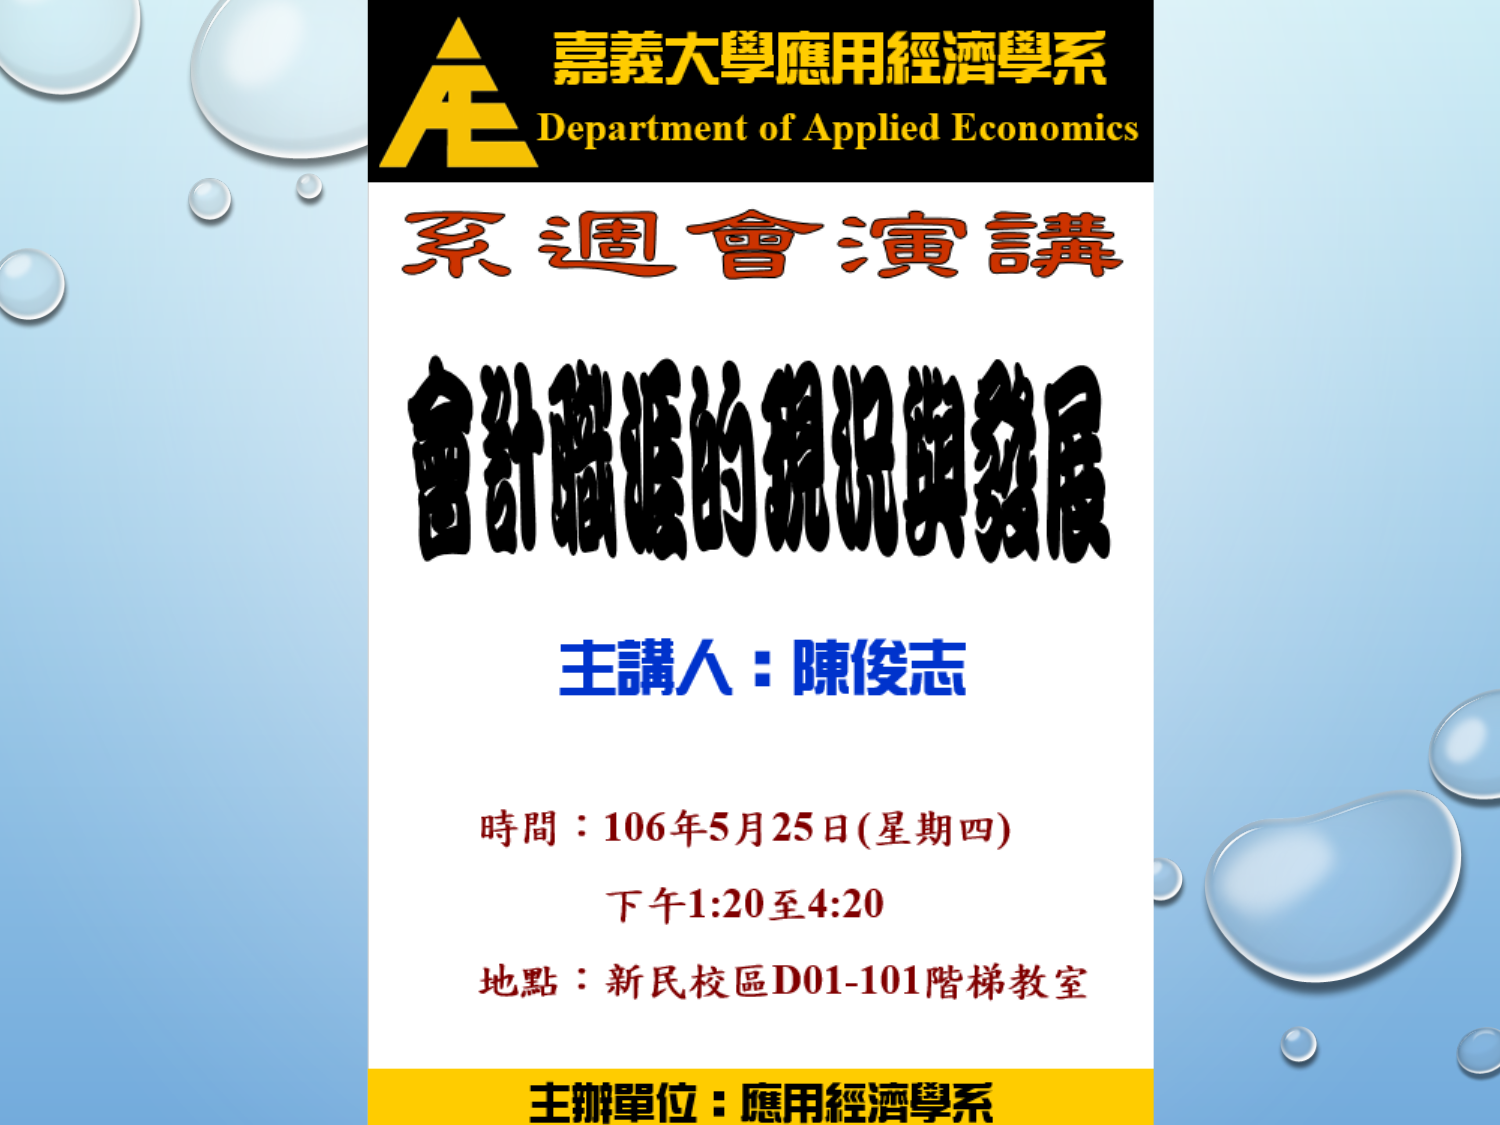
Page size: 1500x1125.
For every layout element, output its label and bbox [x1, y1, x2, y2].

picture [367, 0, 1154, 1125]
